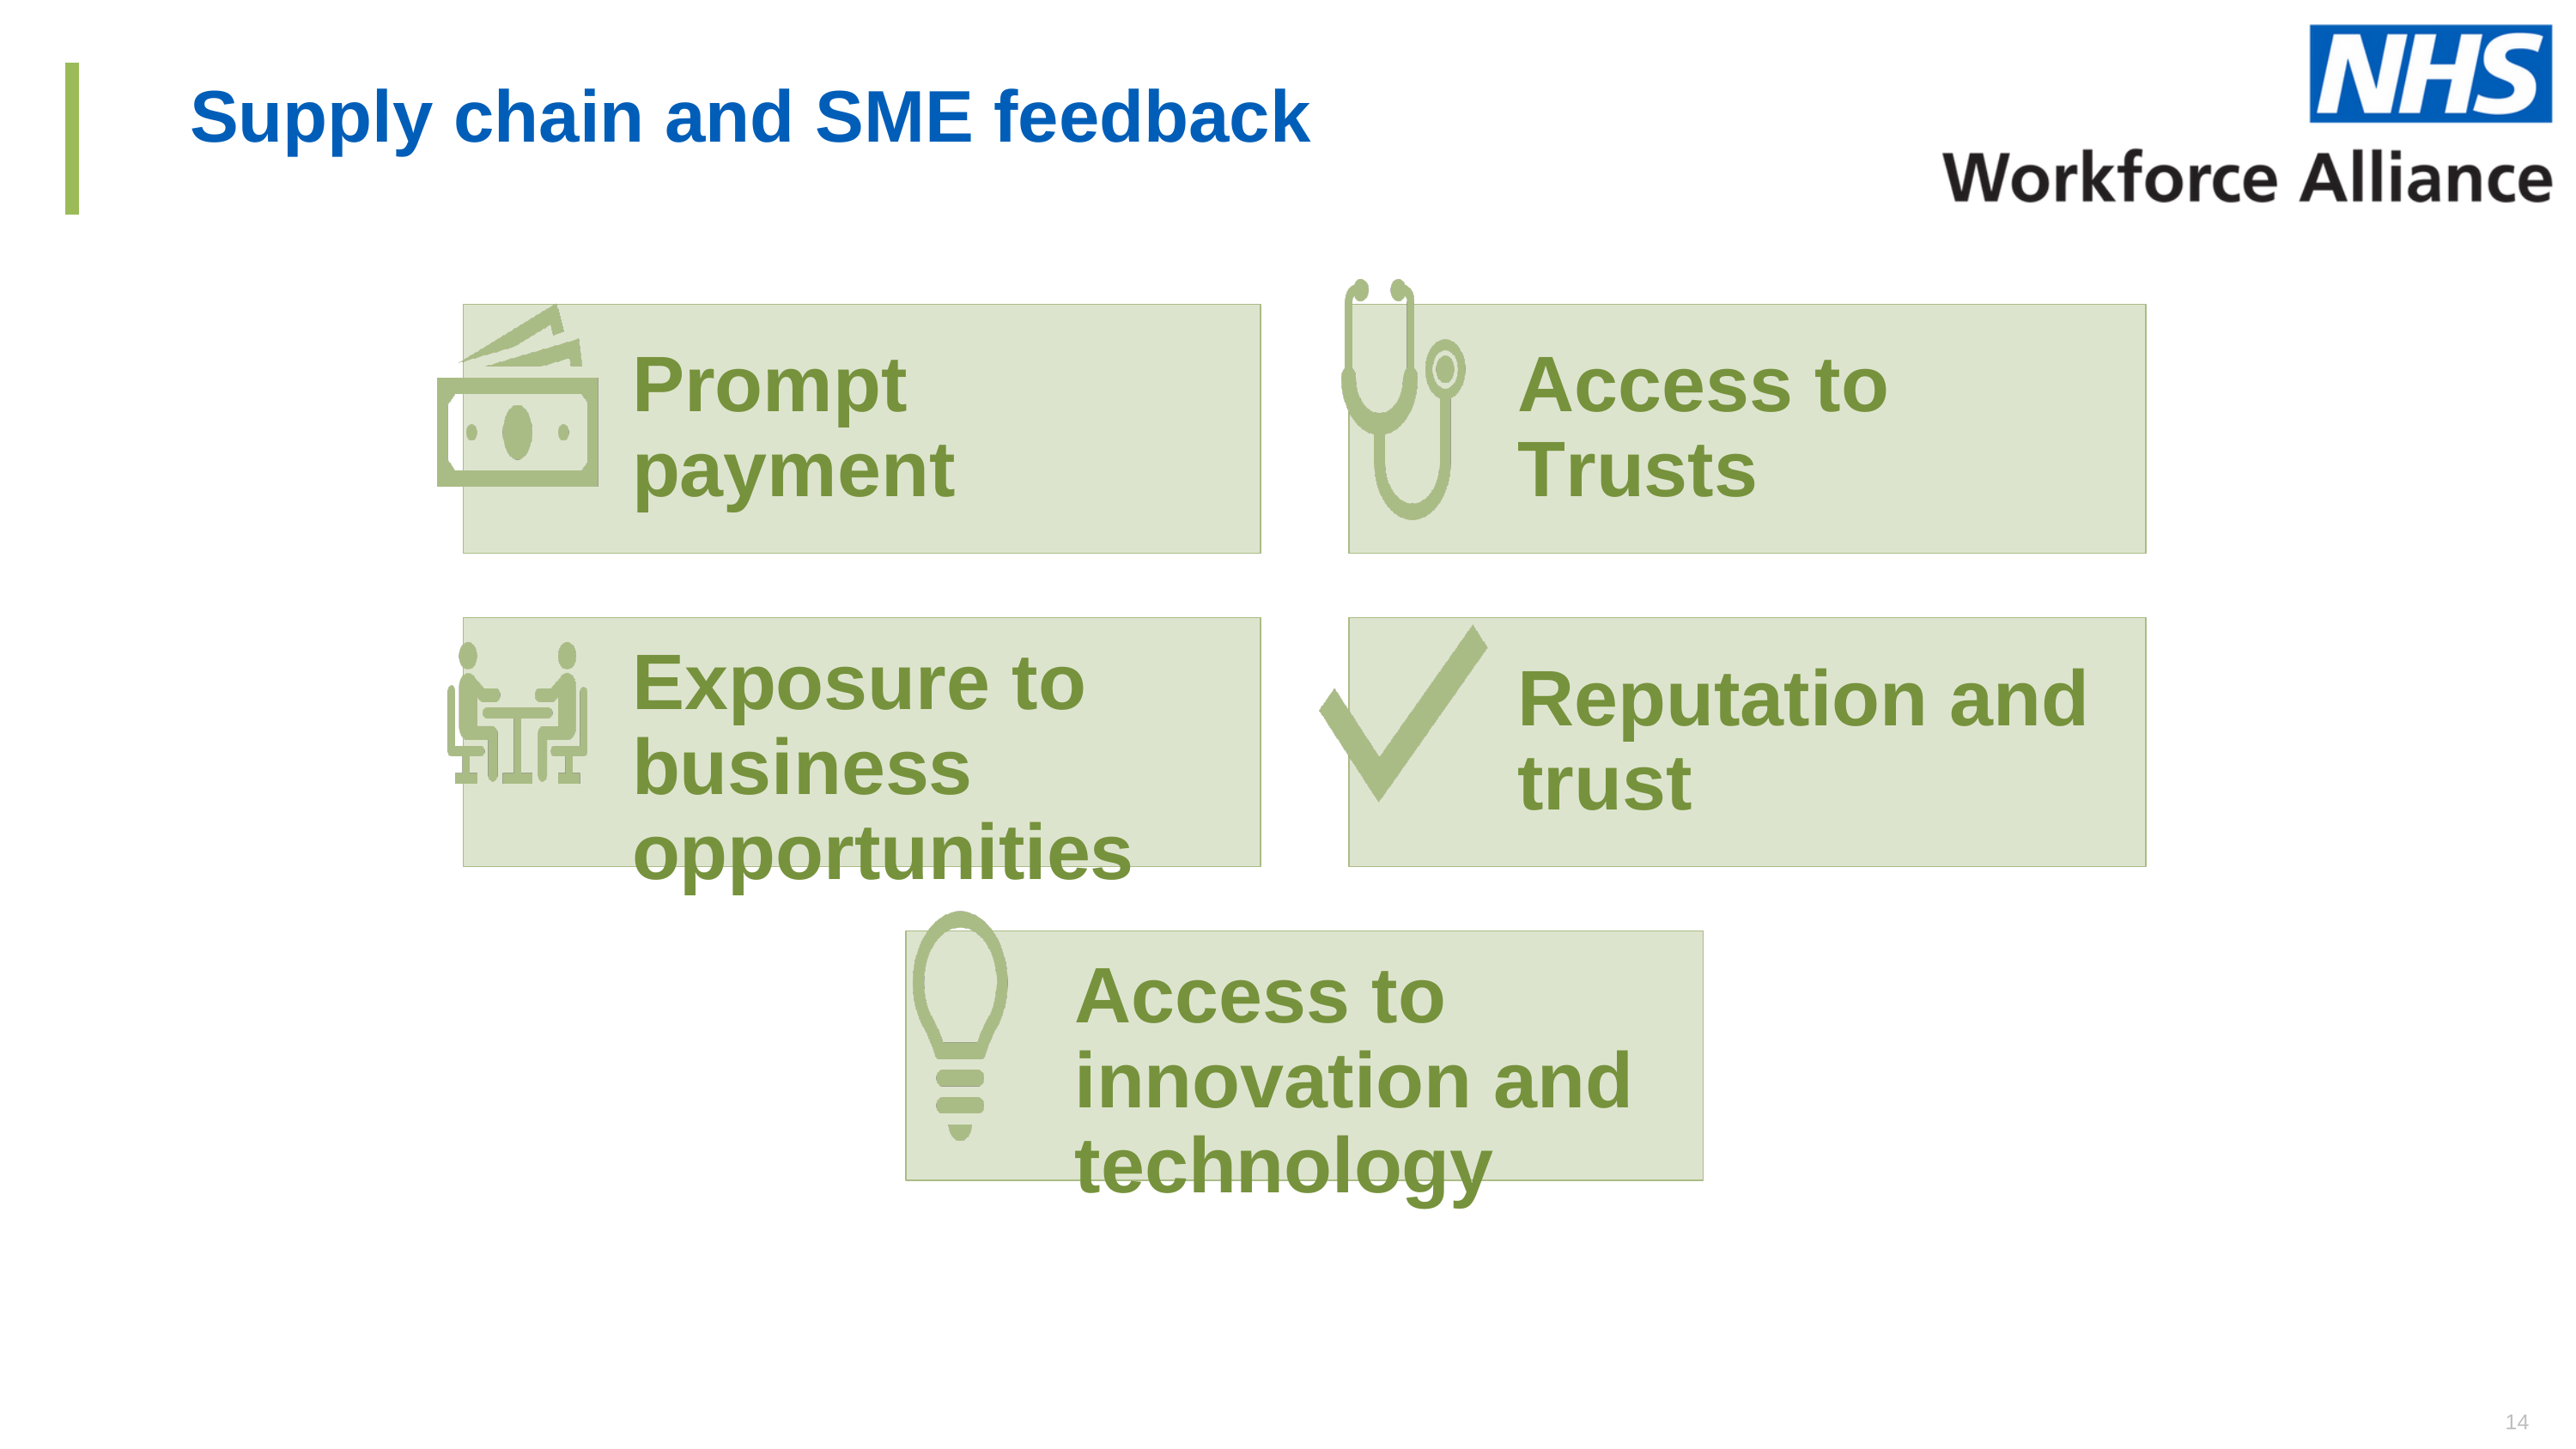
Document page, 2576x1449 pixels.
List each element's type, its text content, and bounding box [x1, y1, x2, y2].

text_box [873, 895, 1048, 1156]
text_box Access to innovation and technology [906, 931, 1704, 1180]
text_box [430, 582, 605, 843]
text_box [1941, 23, 2555, 203]
list Supply chain and SME feedback [100, 63, 1941, 164]
text_box Access to Trusts [1348, 304, 2147, 554]
text_box Reputation and trust [1348, 617, 2147, 867]
text_box [1315, 269, 1490, 530]
text_box Prompt payment [463, 304, 1261, 554]
text_box Exposure to business opportunities [463, 617, 1261, 867]
text_box [1315, 582, 1490, 843]
text_box [430, 269, 605, 530]
